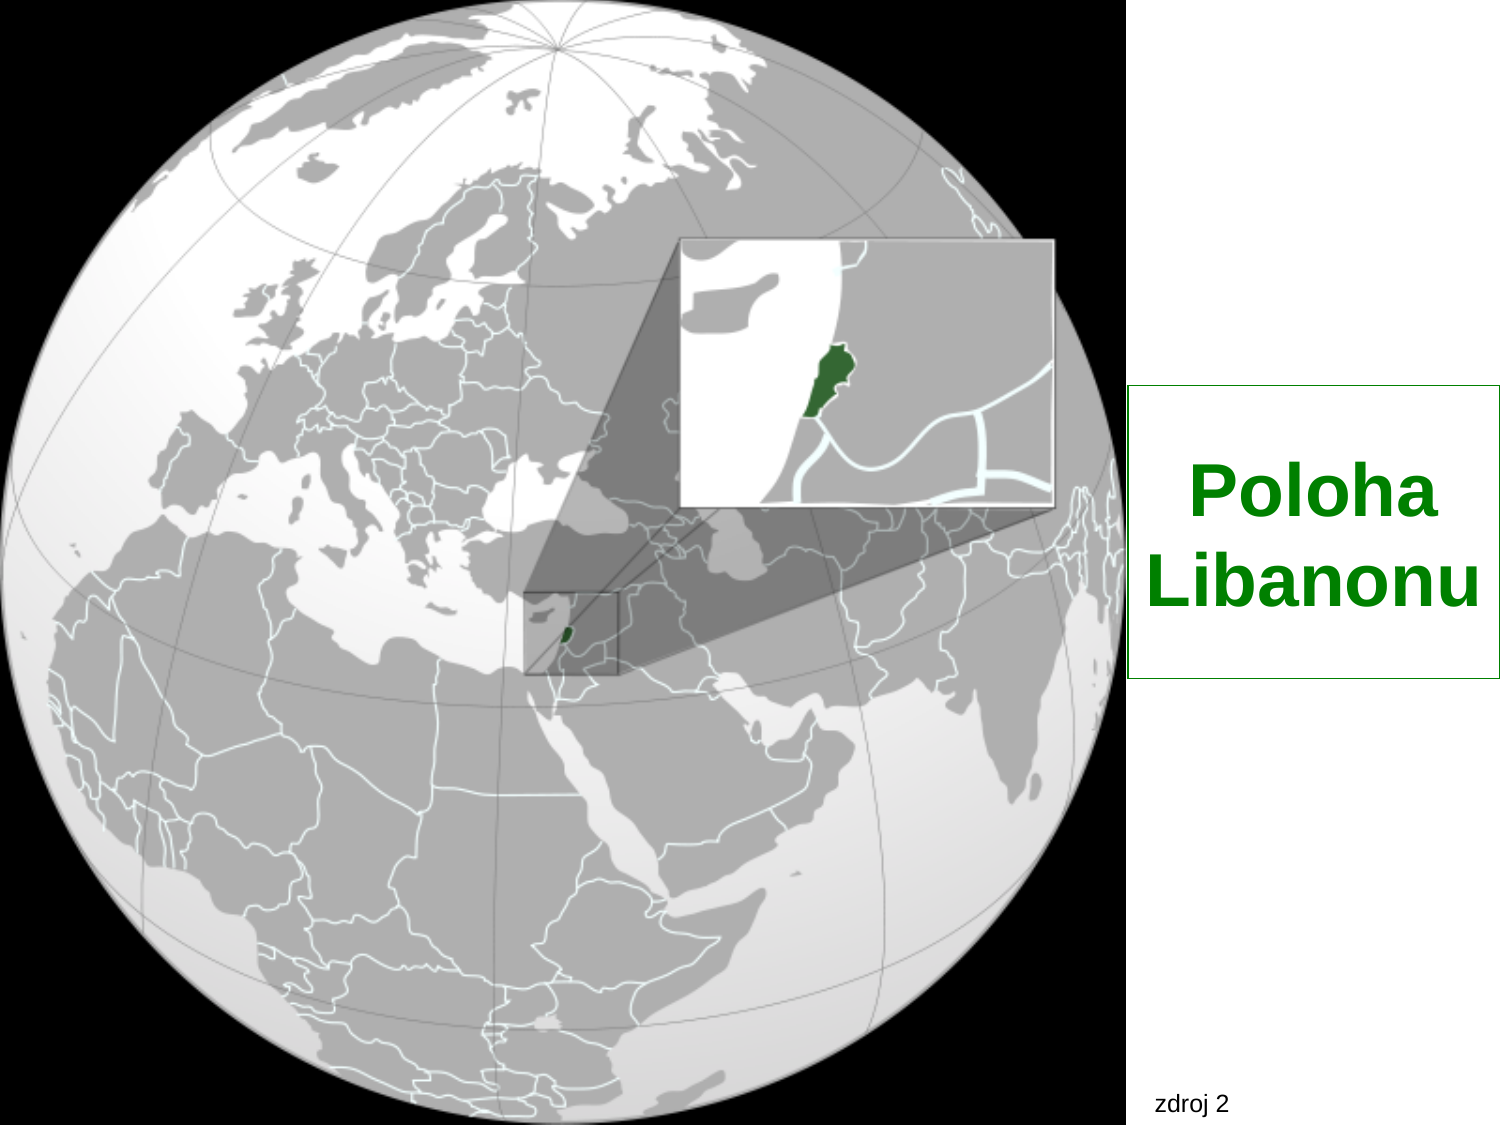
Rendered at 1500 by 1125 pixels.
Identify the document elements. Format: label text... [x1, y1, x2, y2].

text_box zdroj 2 [1139, 1079, 1500, 1125]
title Poloha Libanonu [1127, 385, 1500, 679]
picture [0, 0, 1126, 1125]
